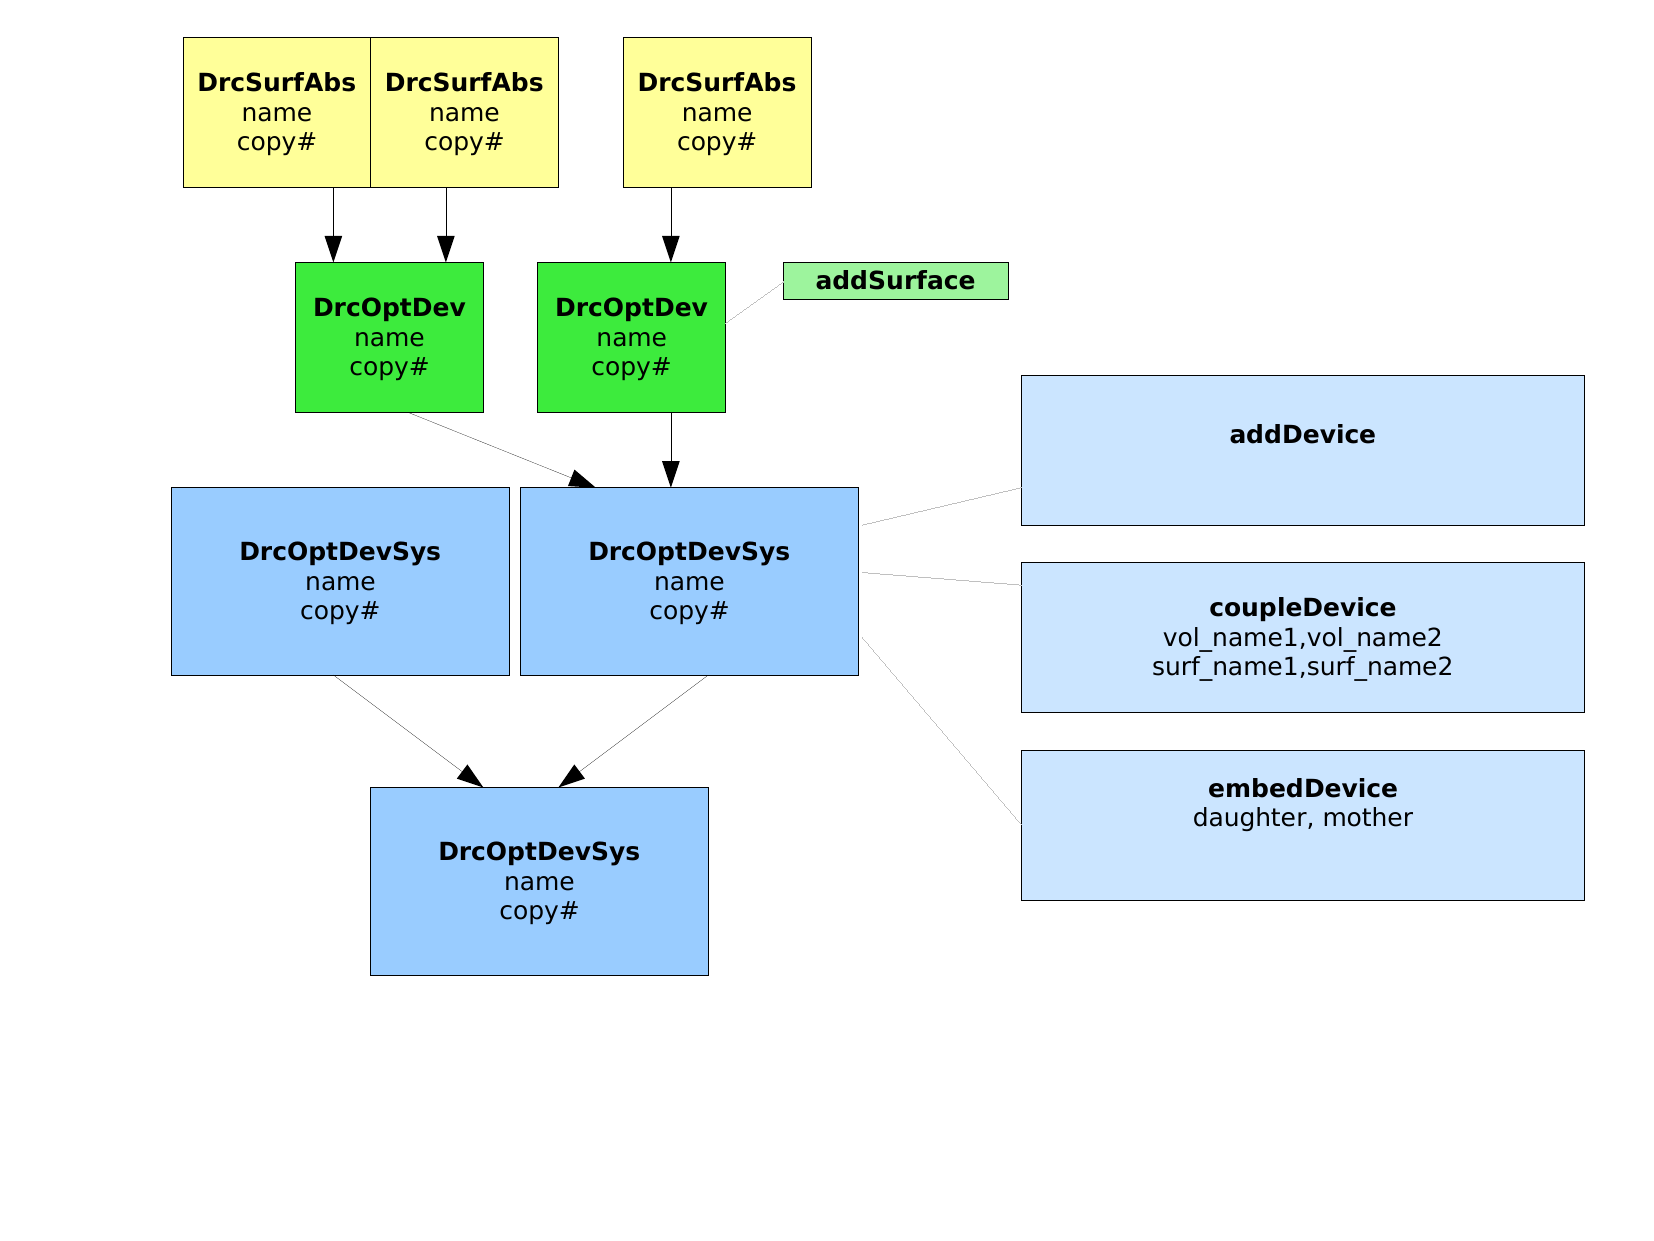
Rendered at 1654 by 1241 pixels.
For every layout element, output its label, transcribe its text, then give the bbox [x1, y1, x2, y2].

text_box DrcSurfAbs name copy# [183, 37, 371, 188]
text_box coupleDevice vol_name1,vol_name2 surf_name1,surf_name2 [1021, 562, 1585, 713]
text_box DrcOptDevSys name copy# [520, 487, 859, 676]
text_box addSurface [783, 262, 1009, 300]
text_box DrcSurfAbs name copy# [371, 37, 559, 188]
text_box addDevice [1021, 375, 1585, 526]
text_box DrcOptDevSys name copy# [370, 787, 709, 976]
text_box DrcOptDevSys name copy# [171, 487, 510, 676]
text_box DrcOptDev name copy# [295, 262, 484, 413]
text_box DrcSurfAbs name copy# [623, 37, 812, 188]
text_box embedDevice daughter, mother [1021, 750, 1585, 901]
text_box DrcOptDev name copy# [537, 262, 726, 413]
